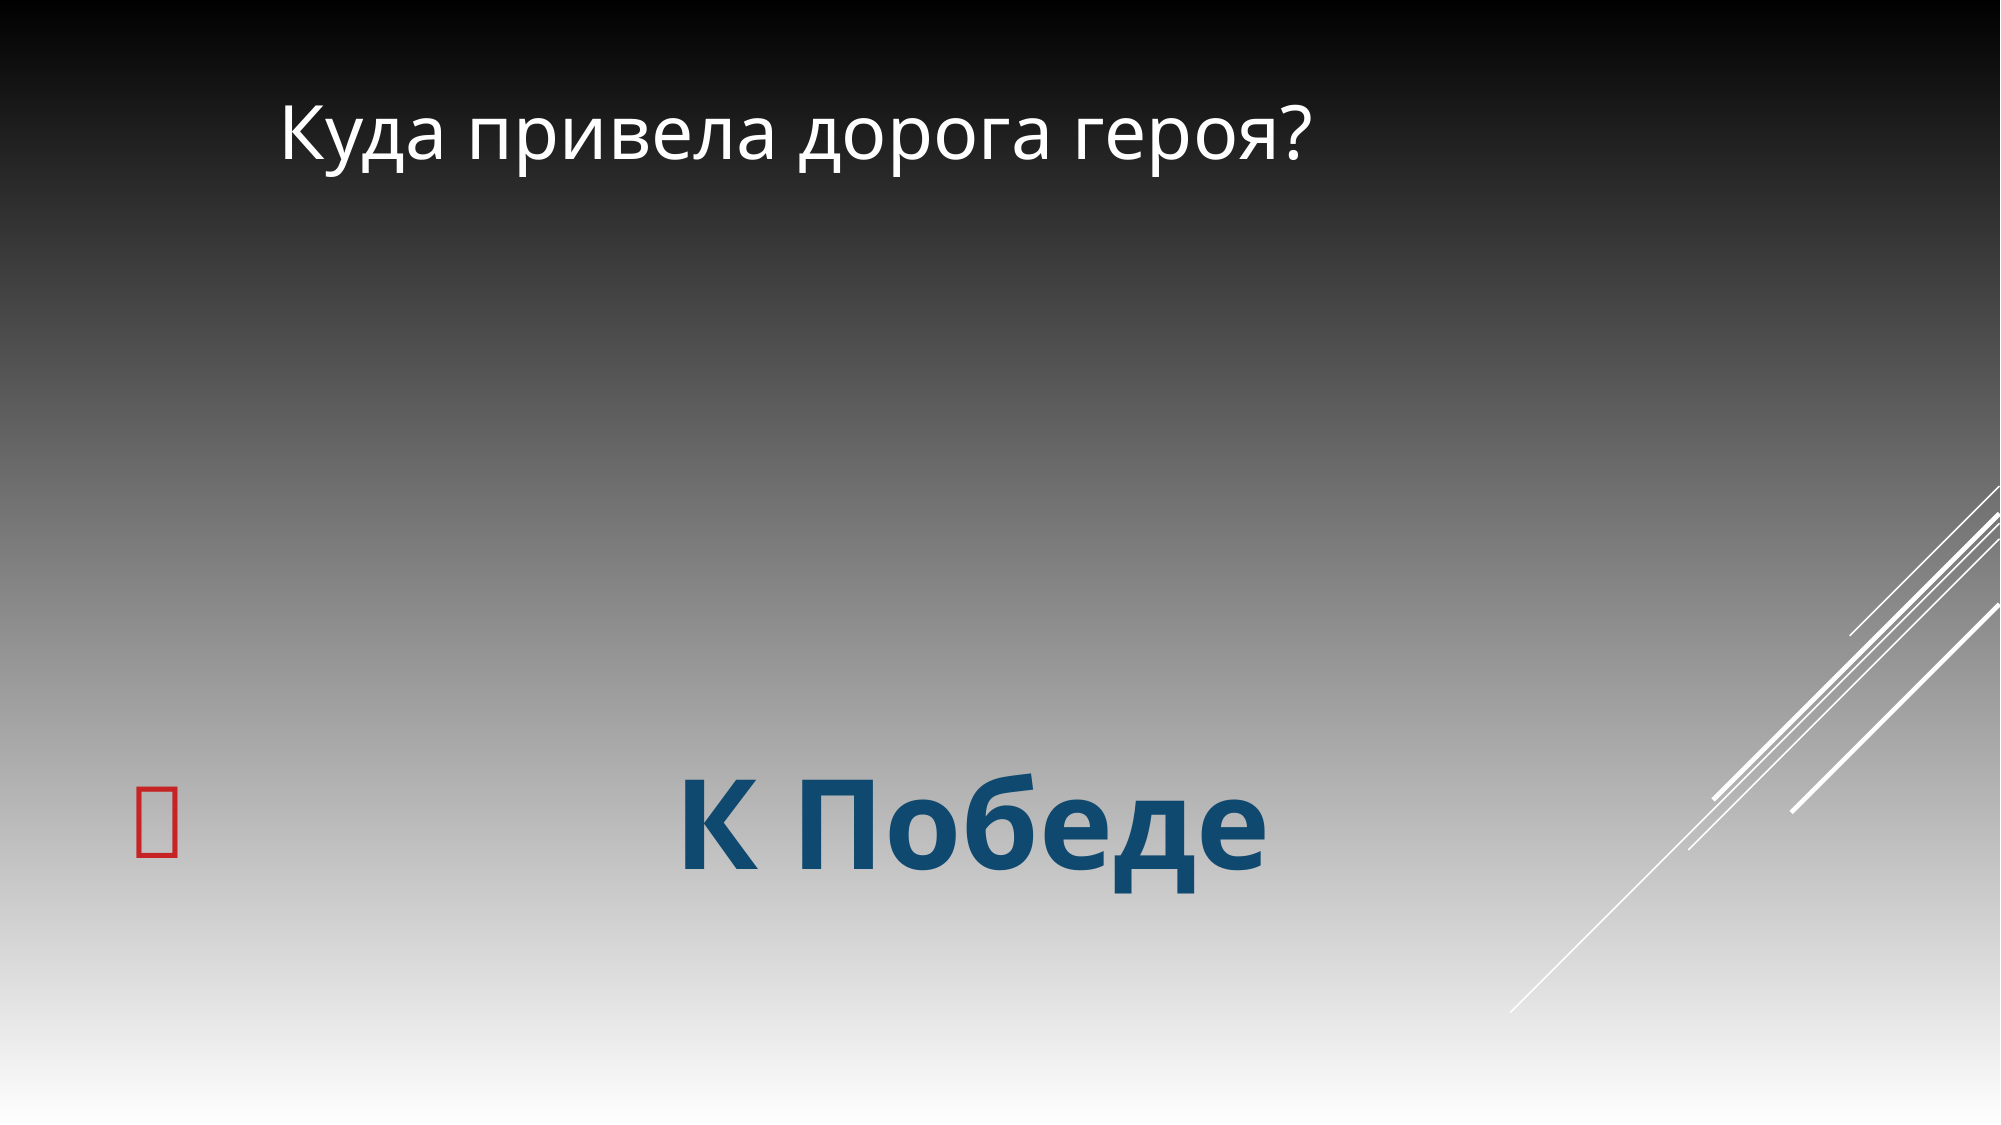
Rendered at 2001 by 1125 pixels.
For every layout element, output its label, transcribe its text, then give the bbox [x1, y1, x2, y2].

list К Победе [112, 737, 1513, 984]
title Куда привела дорога героя? [264, 76, 1679, 307]
